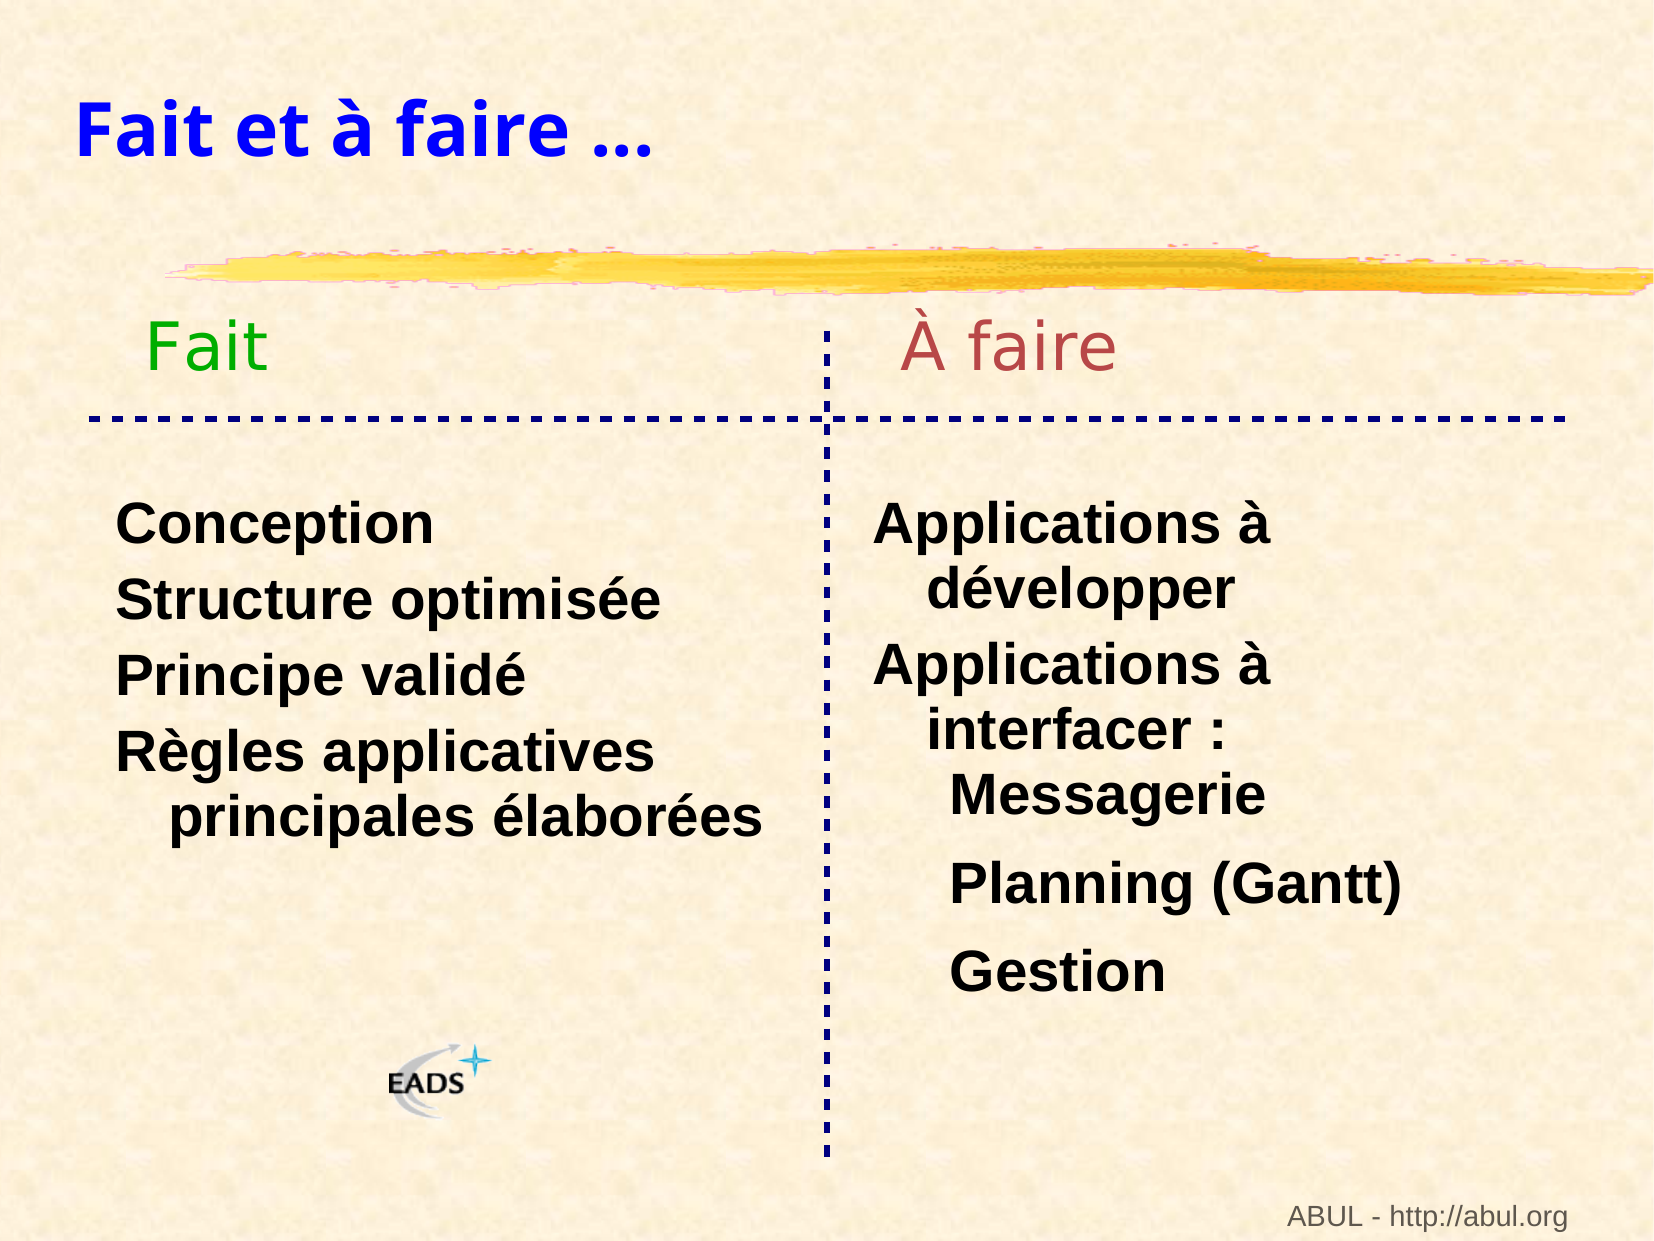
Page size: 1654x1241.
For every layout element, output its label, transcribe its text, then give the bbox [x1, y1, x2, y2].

picture [0, 0, 1654, 1241]
list Conception Structure optimisée Principe validé Règles applicatives principales élaborées [82, 482, 805, 1146]
text_box À faire [885, 301, 1241, 394]
title Fait et à faire ... [73, 2, 1479, 254]
list Applications à développer Applications à interfacer : Messagerie Planning (Gantt) Gestion [840, 482, 1563, 1117]
text_box Fait [129, 301, 485, 394]
